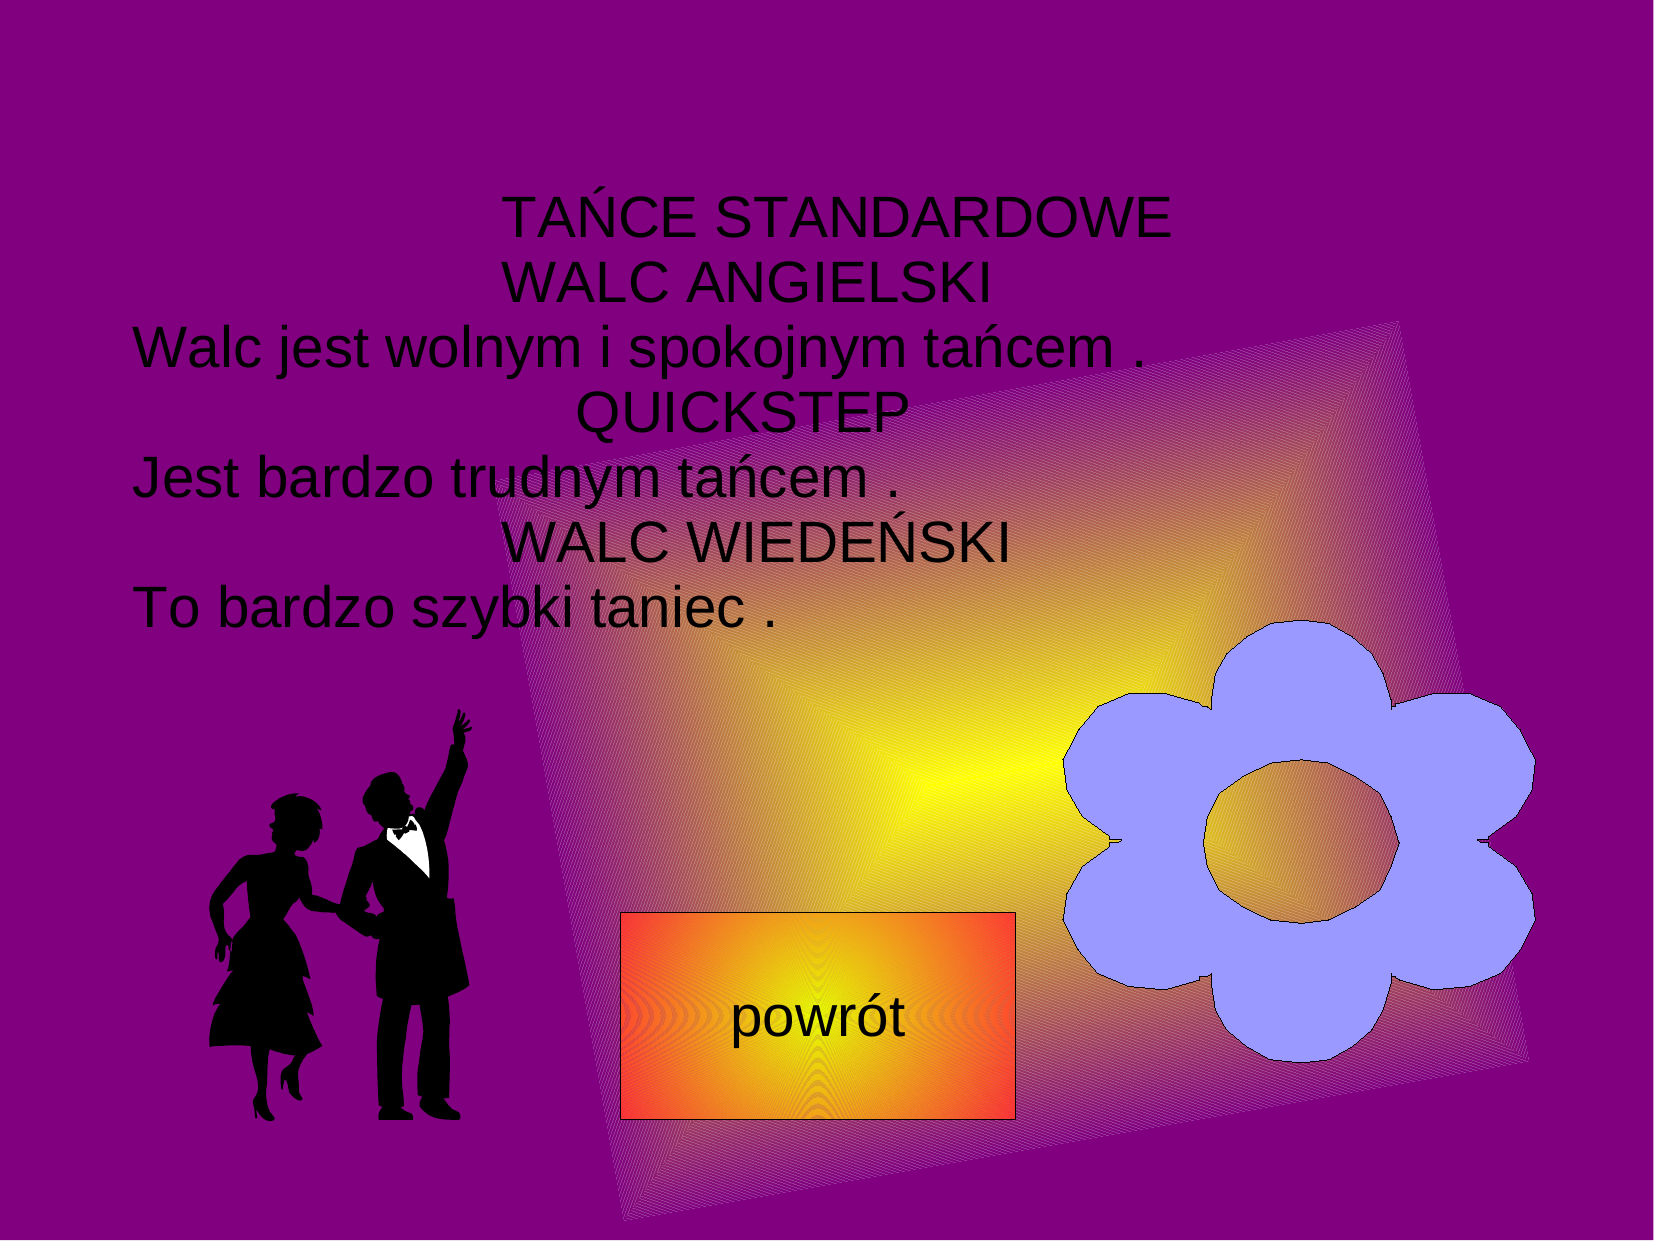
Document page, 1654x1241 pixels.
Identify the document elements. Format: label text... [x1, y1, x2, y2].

text_box [1062, 620, 1536, 1063]
text_box powrót [620, 912, 1016, 1120]
picture [206, 708, 473, 1123]
text_box TAŃCE STANDARDOWE WALC ANGIELSKI Walc jest wolnym i spokojnym tańcem . QUICKSTEP Jest bardzo trudnym tańcem . WALC WIEDEŃSKI To bardzo szybki taniec . [118, 177, 1329, 646]
